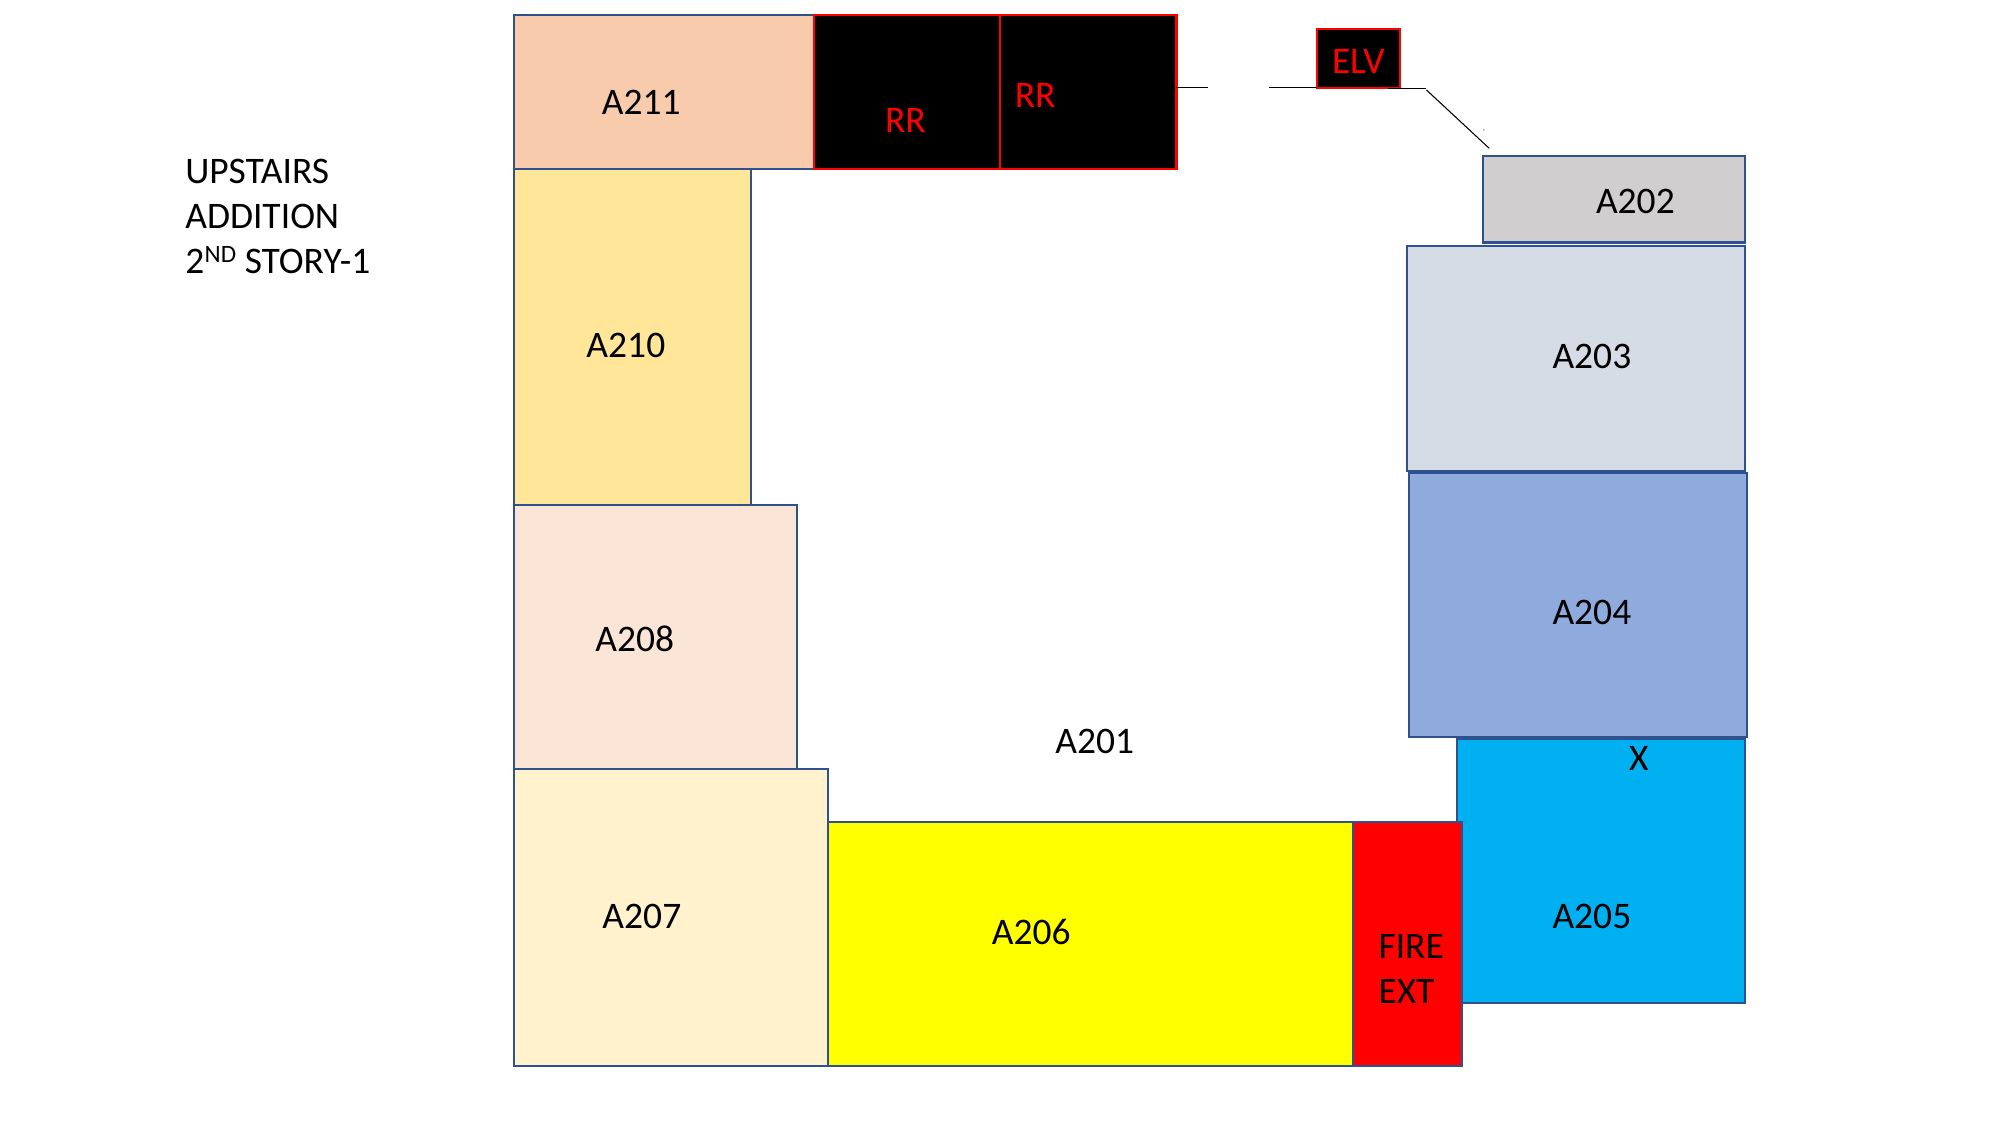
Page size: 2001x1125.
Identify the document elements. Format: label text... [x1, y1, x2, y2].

text_box A205 [1537, 883, 1688, 945]
text_box RR [870, 87, 1021, 149]
text_box A203 [1537, 323, 1688, 384]
text_box [1409, 473, 1747, 737]
text_box [514, 15, 1745, 1066]
text_box UPSTAIRS ADDITION 2ND STORY-1 [170, 138, 449, 290]
text_box FIRE EXT [1363, 914, 1514, 1021]
text_box A202 [1581, 168, 1732, 230]
text_box ELV [1316, 28, 1467, 90]
text_box RR [1020, 86, 1028, 95]
text_box [1483, 156, 1745, 242]
text_box [1407, 246, 1745, 471]
text_box RR [1000, 15, 1176, 169]
text_box X [1614, 725, 1765, 786]
text_box A211 [586, 69, 737, 130]
text_box A201 [1040, 708, 1191, 770]
text_box A206 [976, 899, 1127, 960]
text_box A210 [571, 312, 722, 373]
text_box A207 [587, 883, 738, 945]
text_box A204 [1537, 579, 1688, 640]
text_box A208 [580, 606, 731, 668]
